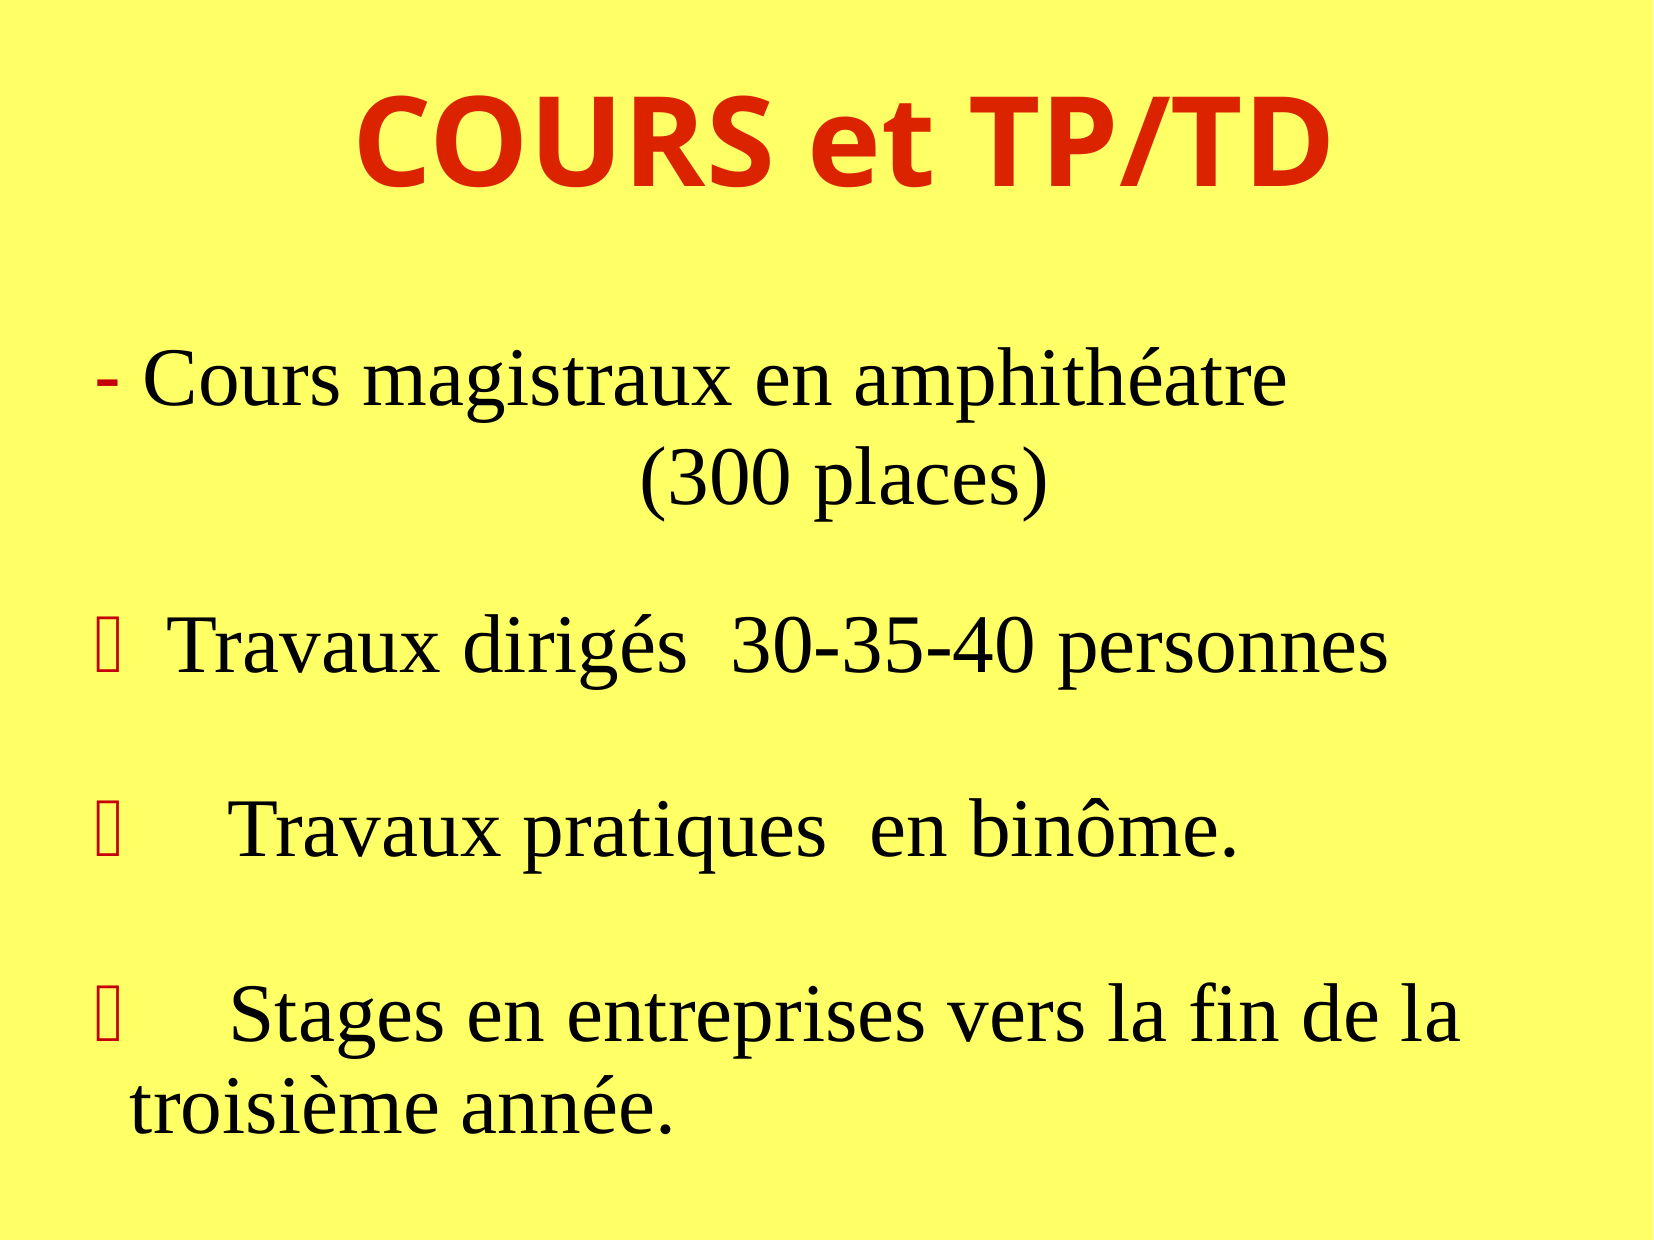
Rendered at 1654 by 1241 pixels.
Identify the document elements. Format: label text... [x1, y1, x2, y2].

subtitle COURS et TP/TD - Cours magistraux en amphithéatre (300 places) - Travaux dirigés 30-35-40 personnes - Travaux pratiques en binôme. - Stages en entreprises vers la fin de la troisième année. [59, 52, 1595, 1152]
